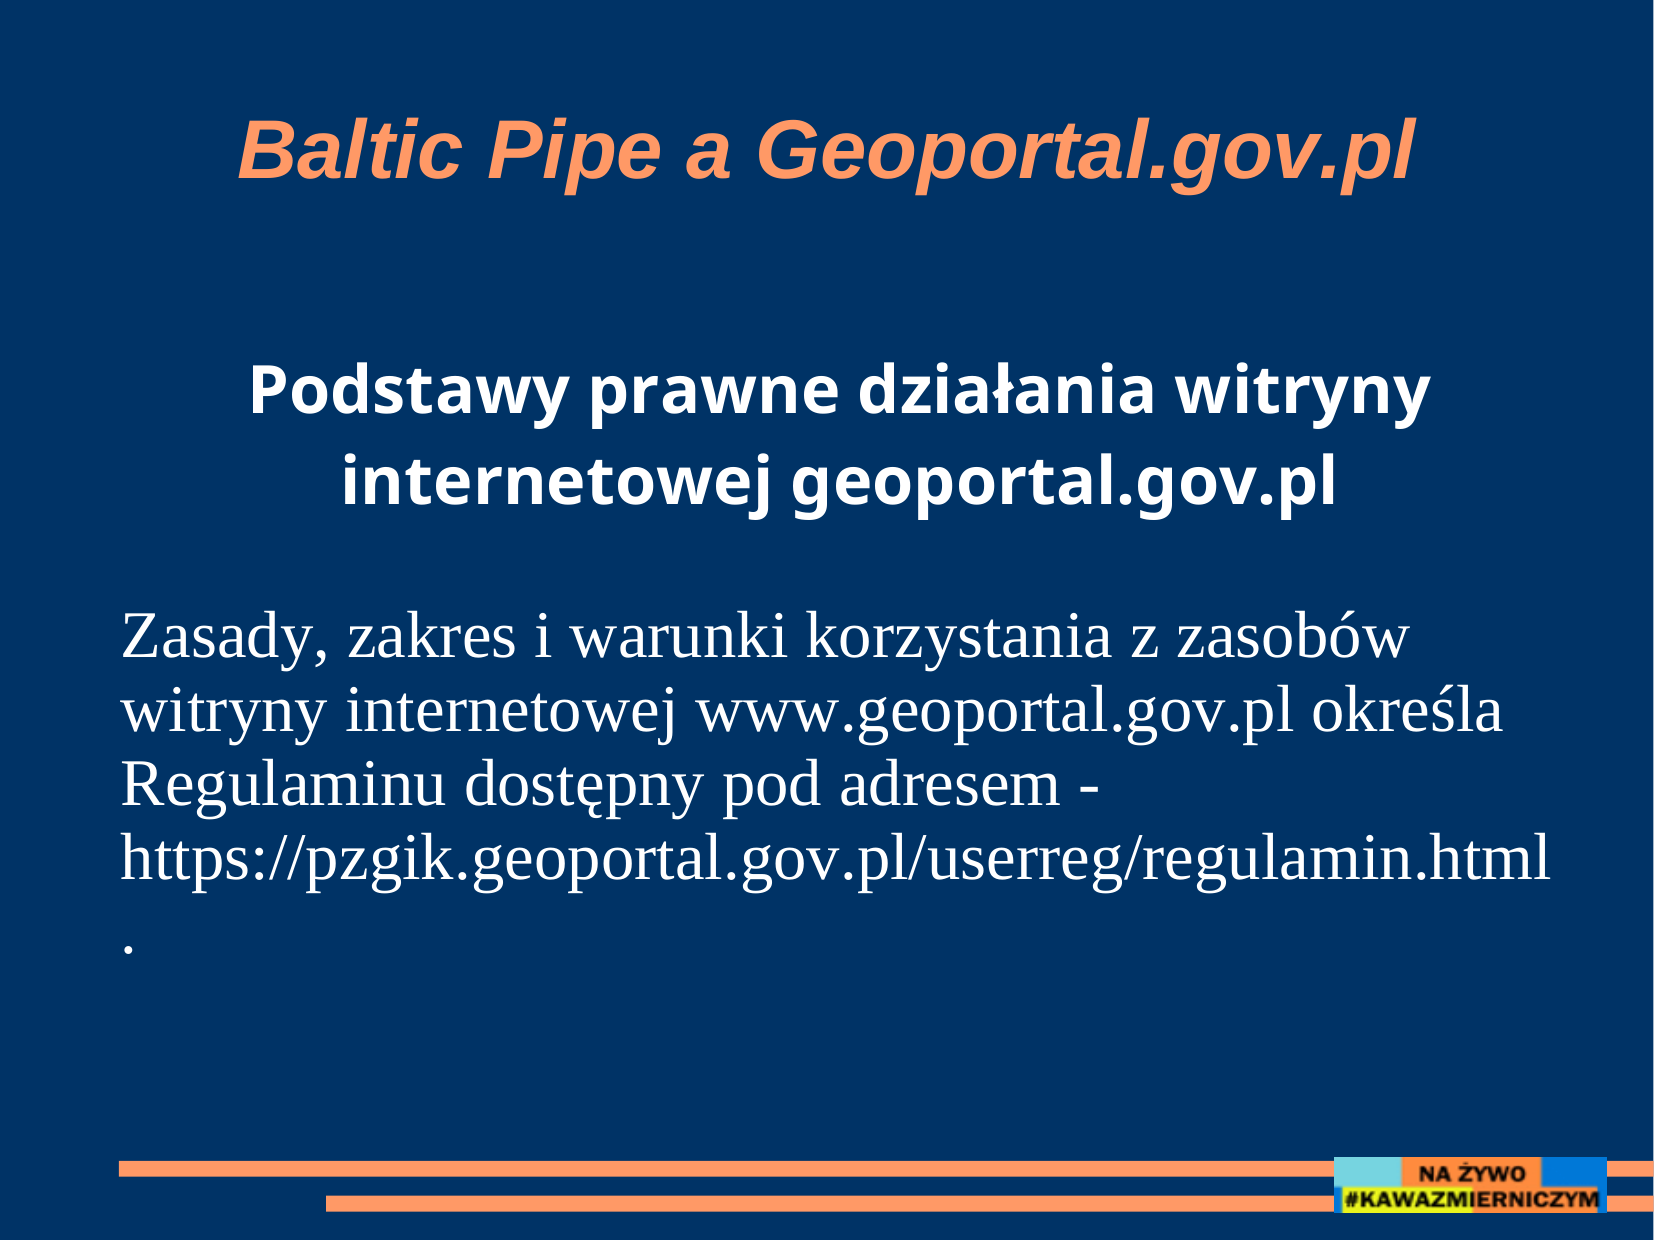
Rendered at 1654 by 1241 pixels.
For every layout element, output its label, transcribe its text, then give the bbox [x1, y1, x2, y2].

title Baltic Pipe a Geoportal.gov.pl [121, 46, 1534, 254]
list Podstawy prawne działania witryny internetowej geoportal.gov.pl Zasady, zakres i warunki korzystania z zasobów witryny internetowej www.geoportal.gov.pl określa Regulaminu dostępny pod adresem - https://pzgik.geoportal.gov.pl/userreg/regulamin.html. [120, 342, 1560, 1050]
picture [1334, 1157, 1607, 1213]
